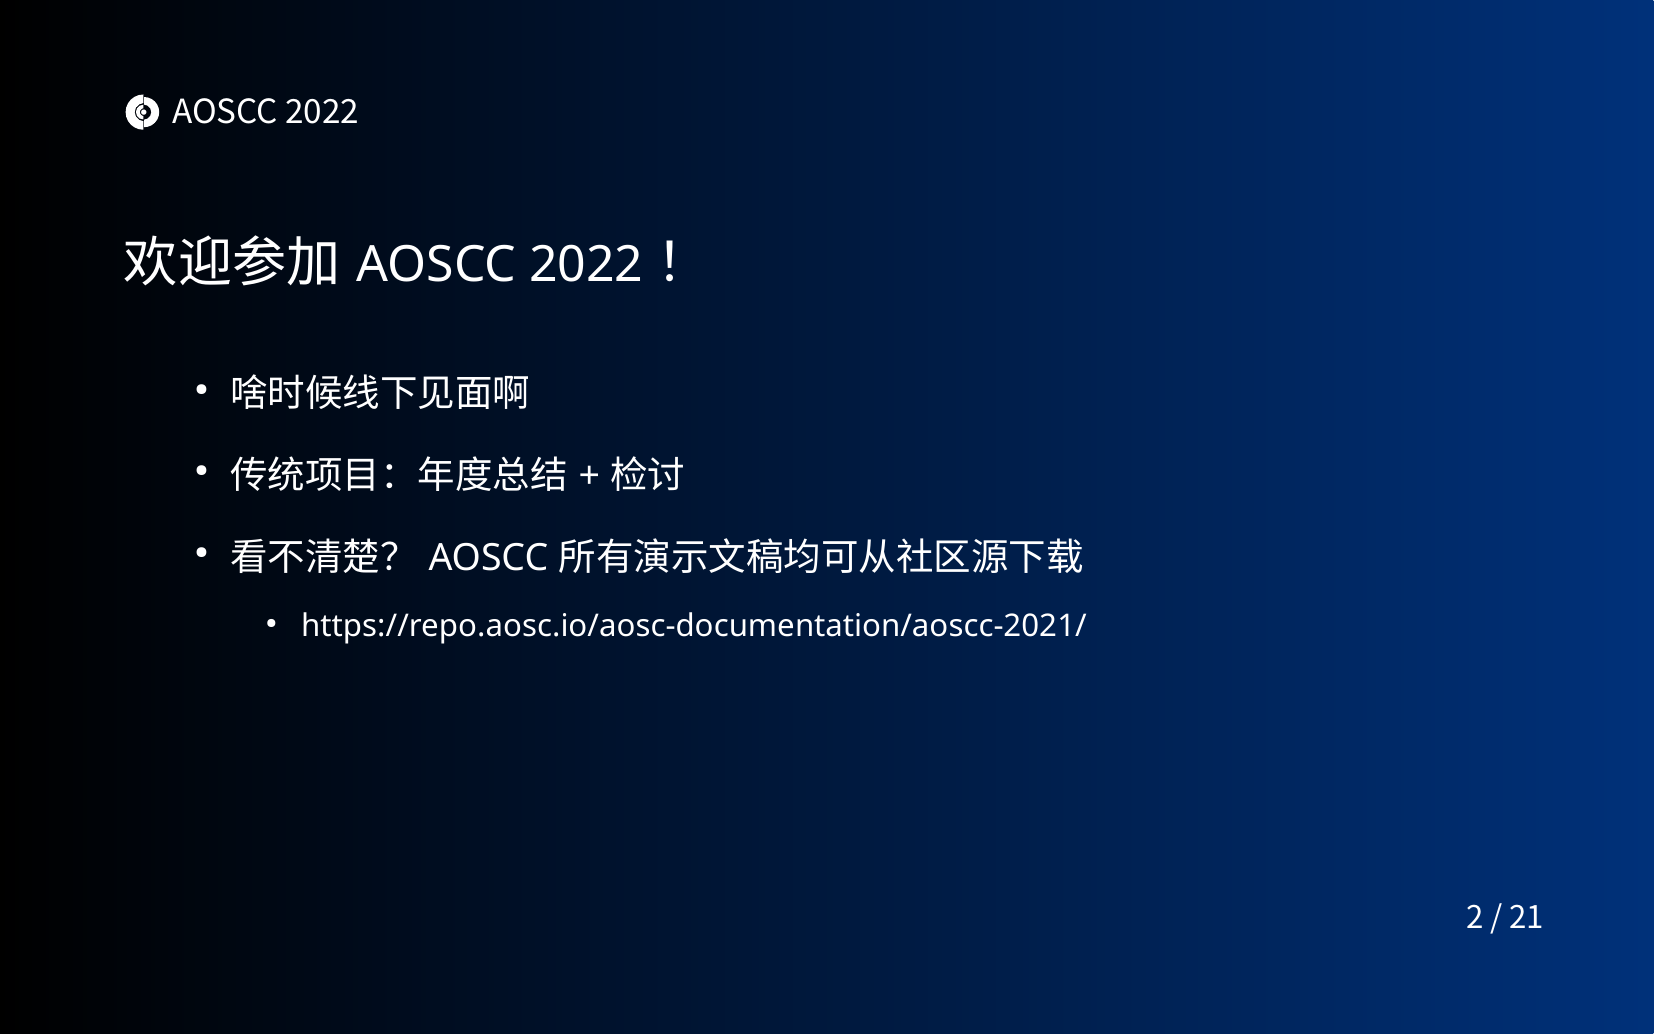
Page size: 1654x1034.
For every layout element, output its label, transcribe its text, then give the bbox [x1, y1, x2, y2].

text_box 啥时候线下见面啊 传统项目：年度总结+检讨 看不清楚？AOSCC所有演示文稿均可从社区源下载 https://repo.aosc.io/aosc-documentation/aoscc-2021/ [124, 336, 1536, 646]
text_box AOSCC 2022 [172, 84, 1654, 134]
subtitle 欢迎参加AOSCC 2022！ [124, 218, 1536, 297]
text_box <编号> / 21 [1086, 885, 1560, 957]
picture [118, 88, 167, 136]
